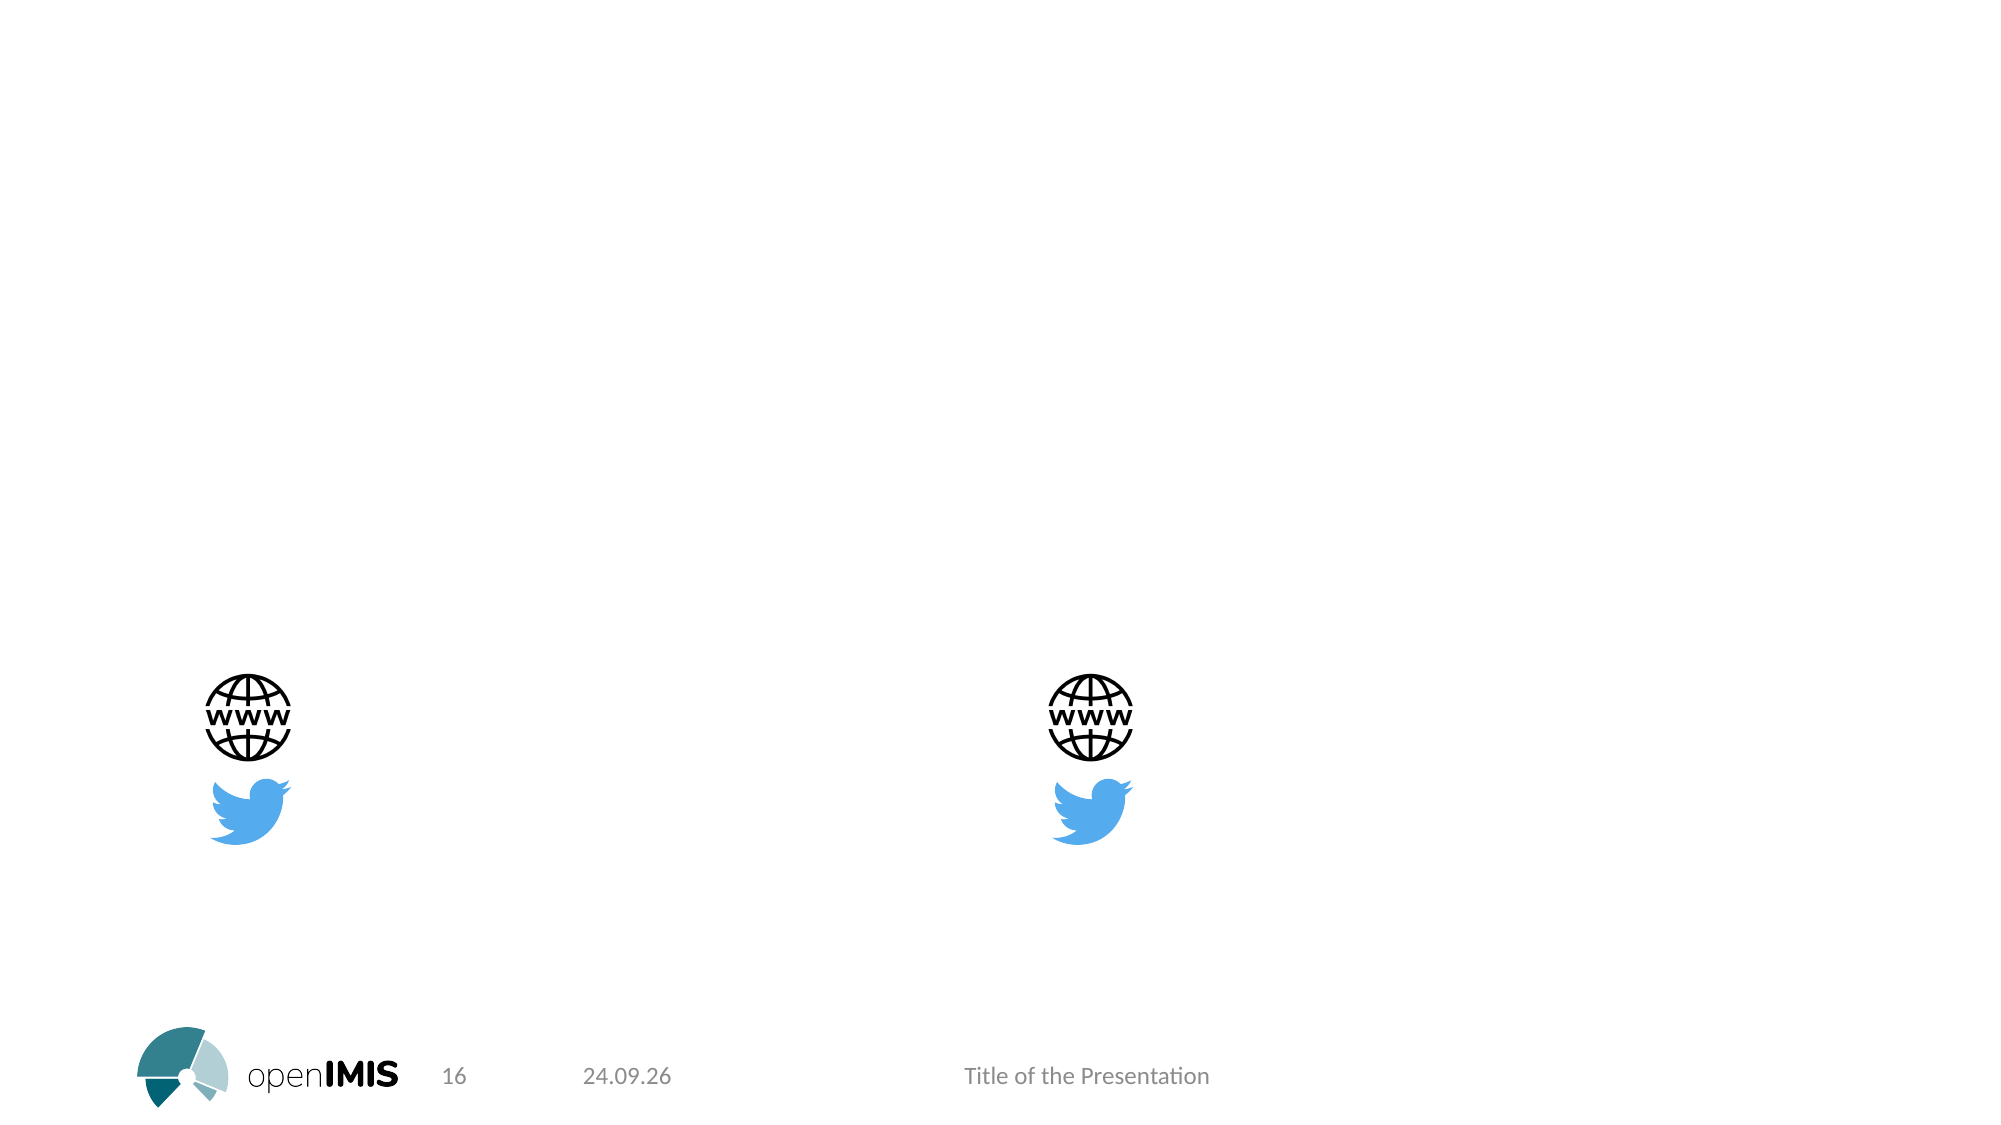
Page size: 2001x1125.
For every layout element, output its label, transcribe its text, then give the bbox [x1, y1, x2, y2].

slide_number <number> [426, 1044, 555, 1105]
picture [137, 1027, 437, 1108]
picture [189, 670, 311, 873]
picture [1031, 670, 1153, 873]
footer Title of the Presentation [949, 1044, 1751, 1105]
slide_number 30.11.21 [567, 1044, 937, 1105]
